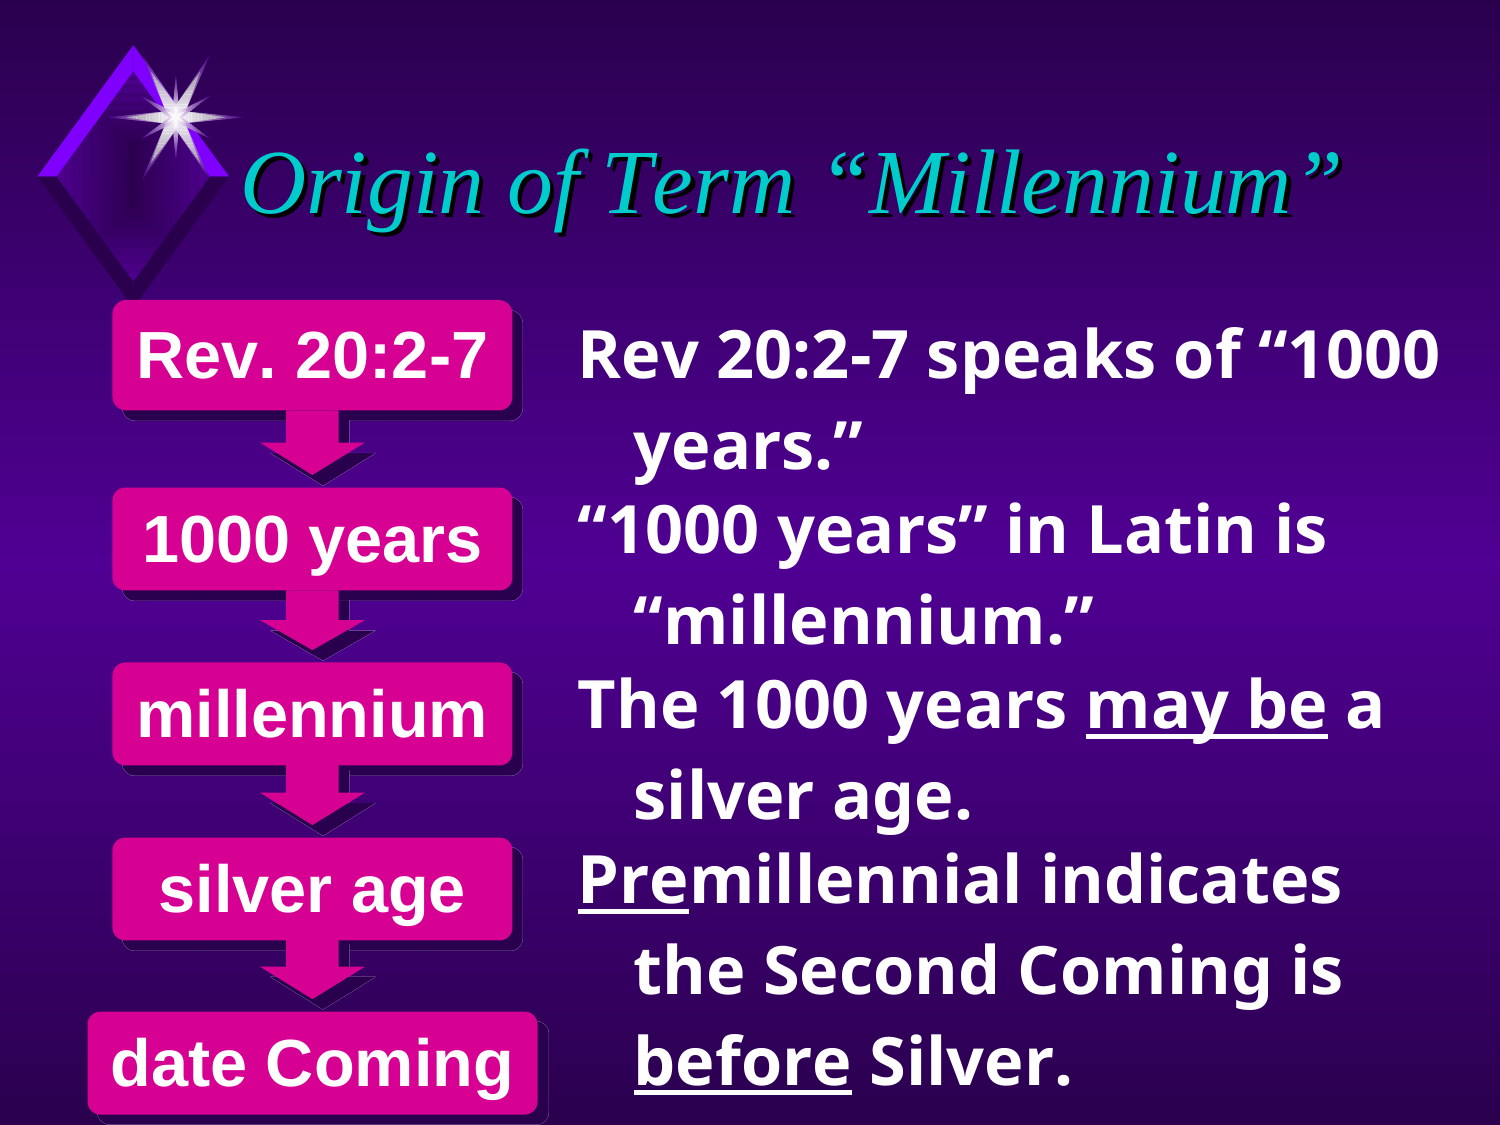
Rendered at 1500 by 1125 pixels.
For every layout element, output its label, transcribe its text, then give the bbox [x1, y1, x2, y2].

text_box date Coming [87, 1011, 538, 1115]
text_box silver age [112, 837, 513, 941]
text_box [260, 760, 365, 826]
title Origin of Term “Millennium” [224, 78, 1388, 288]
text_box 1000 years [112, 487, 513, 591]
text_box [260, 590, 365, 651]
text_box The 1000 years may be a silver age. [562, 649, 1463, 824]
text_box “1000 years” in Latin is “millennium.” [562, 474, 1463, 649]
text_box [260, 410, 365, 475]
text_box millennium [112, 662, 513, 766]
text_box Rev. 20:2-7 [112, 299, 513, 411]
text_box Premillennial indicates the Second Coming is before Silver. [562, 824, 1463, 1125]
text_box [260, 934, 365, 1000]
text_box Rev 20:2-7 speaks of “1000 years.” [562, 299, 1463, 474]
